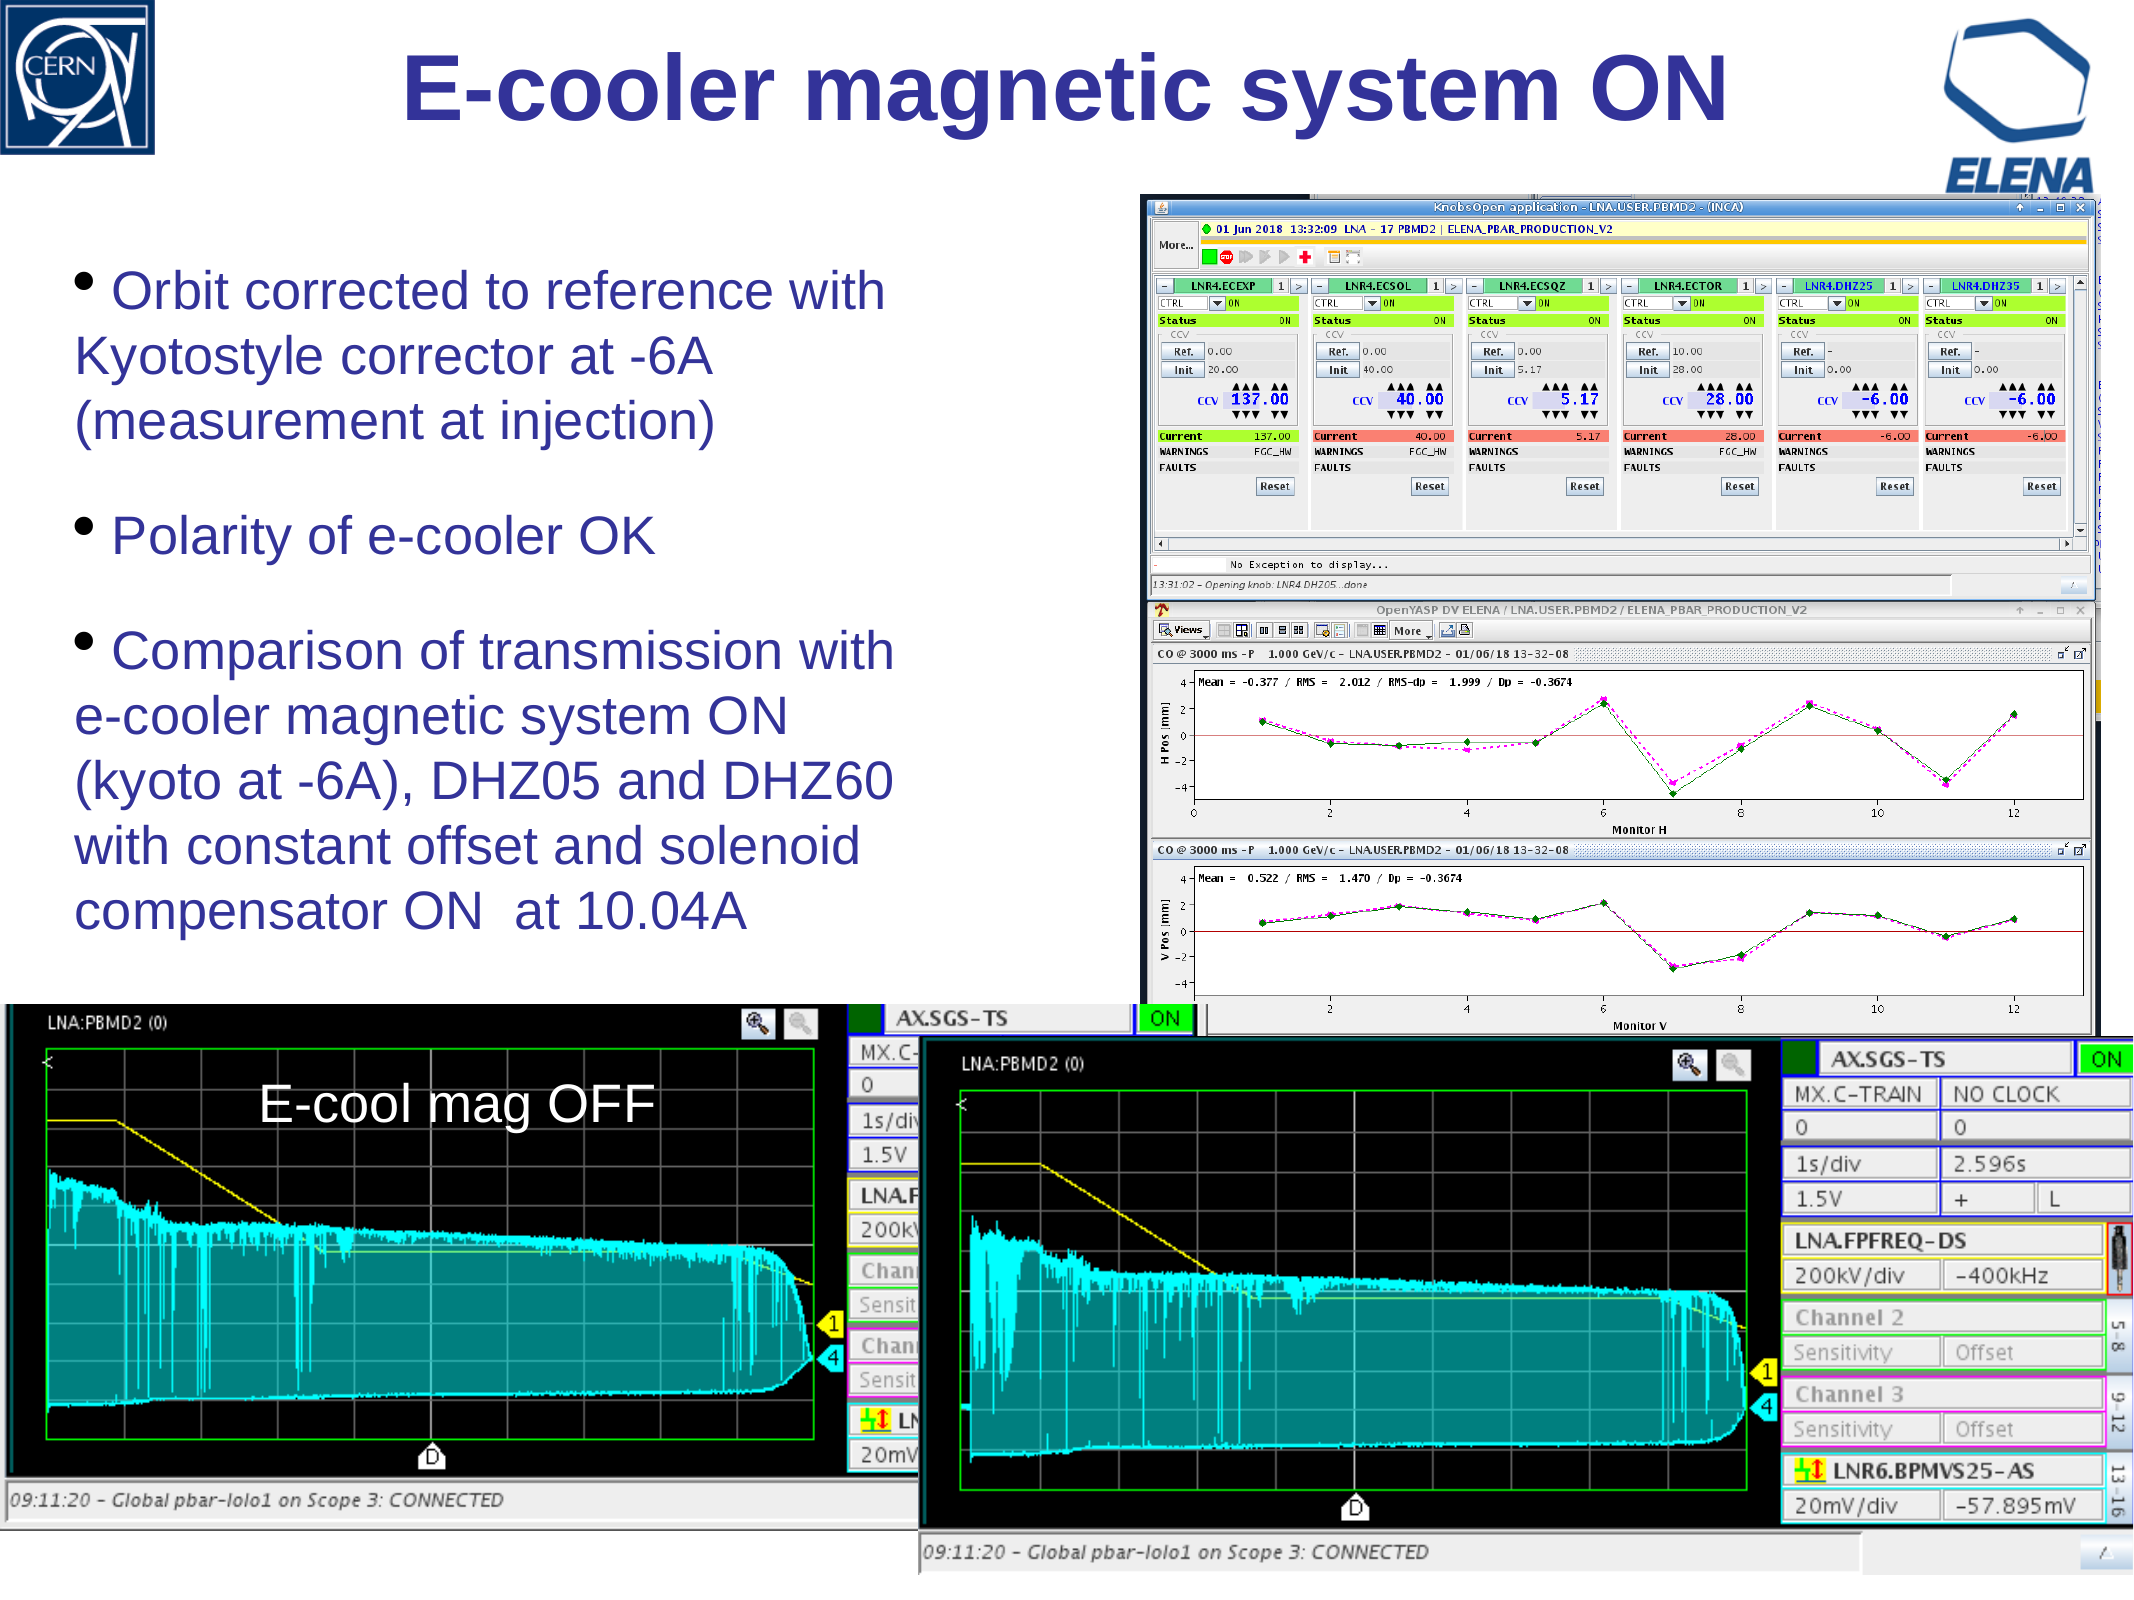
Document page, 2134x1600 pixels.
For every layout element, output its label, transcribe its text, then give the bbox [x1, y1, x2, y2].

title E-cooler magnetic system ON [208, 10, 1924, 156]
picture [0, 0, 155, 155]
text_box E-cool mag OFF [195, 1060, 721, 1156]
text_box Orbit corrected to reference with Kyotostyle corrector at -6A (measurement at injection) Polarity of e-cooler OK Comparison of transmission with e-cooler magnetic system ON (kyoto at -6A), DHZ05 and DHZ60 with constant offset and solenoid compensator ON at 10.04A [60, 248, 946, 976]
picture [0, 10, 2134, 1576]
